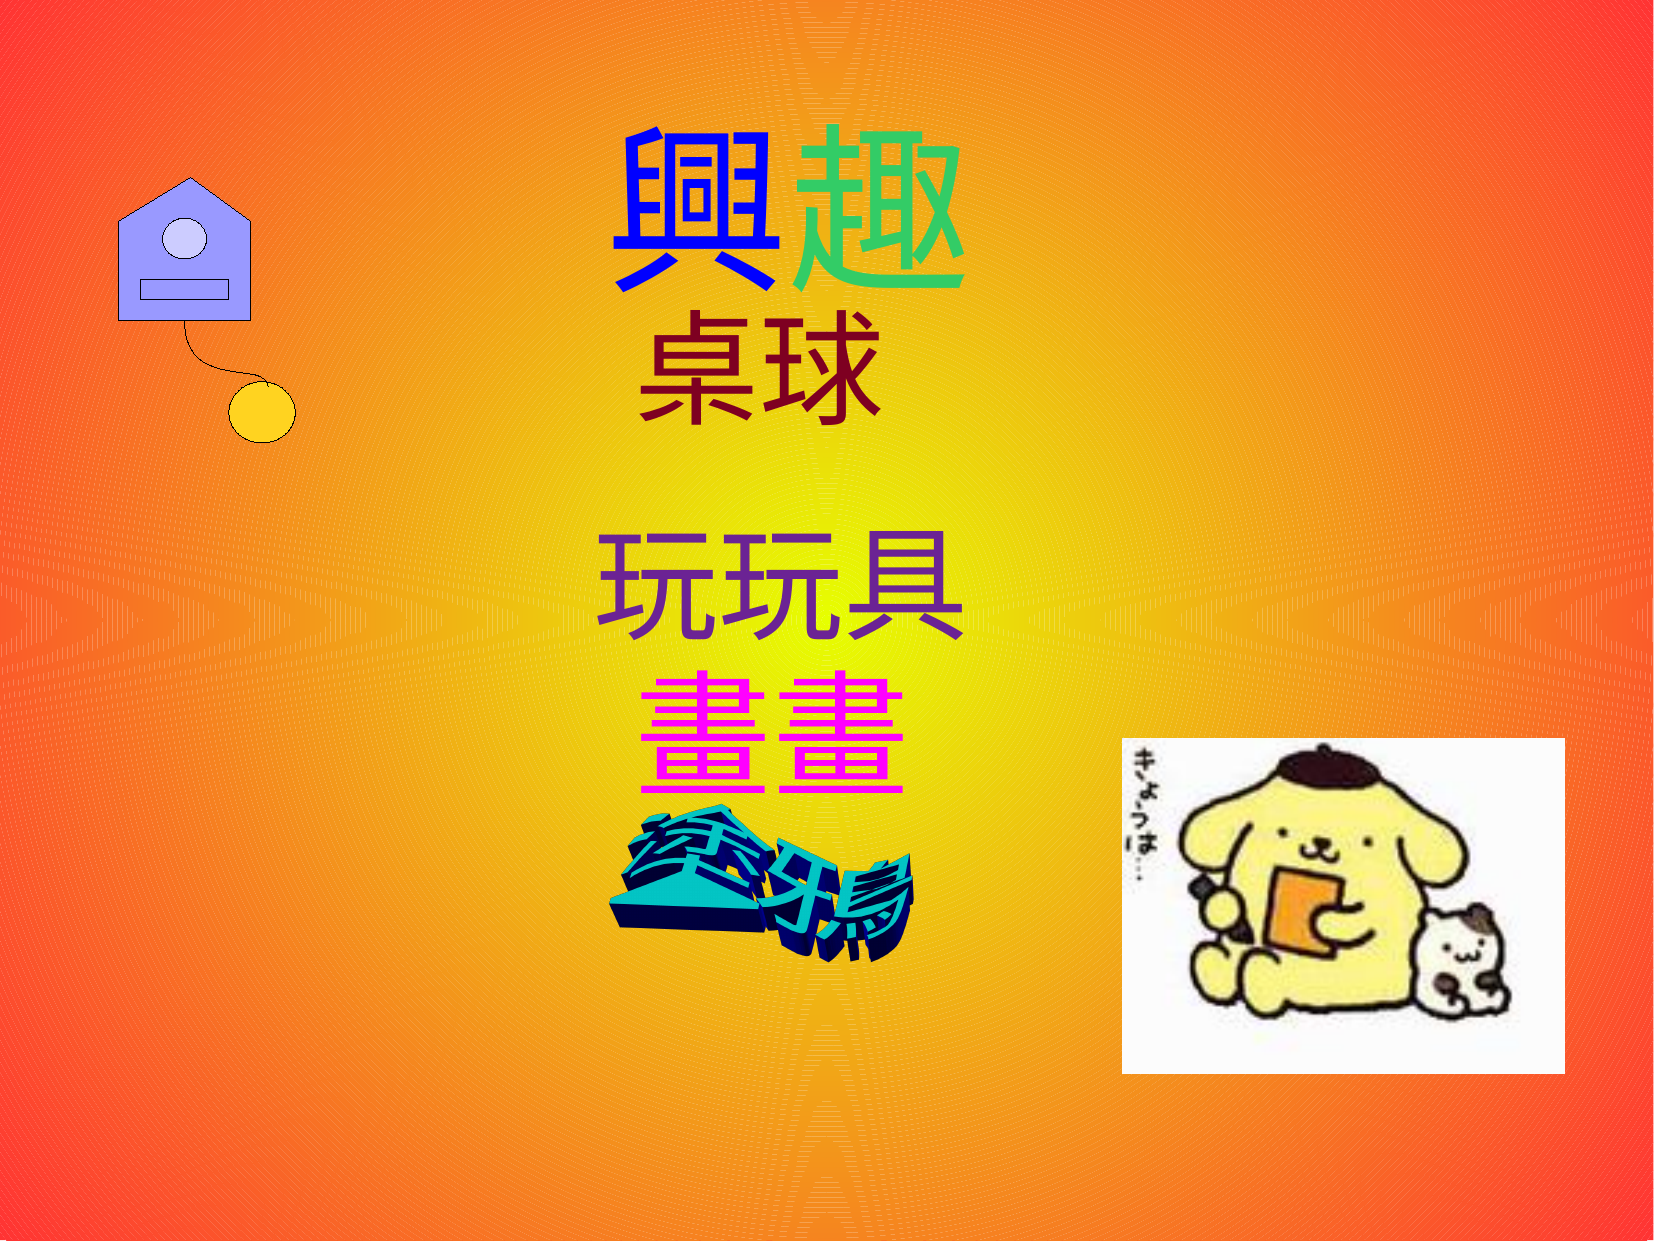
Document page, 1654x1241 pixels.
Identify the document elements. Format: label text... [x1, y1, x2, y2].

picture [1122, 738, 1565, 1074]
text_box 玩玩具 [578, 478, 1004, 626]
text_box [118, 177, 251, 321]
text_box [228, 381, 296, 443]
text_box 桌球 [620, 295, 945, 450]
text_box 興趣 [590, 59, 1004, 267]
text_box 畫畫 [620, 620, 945, 798]
